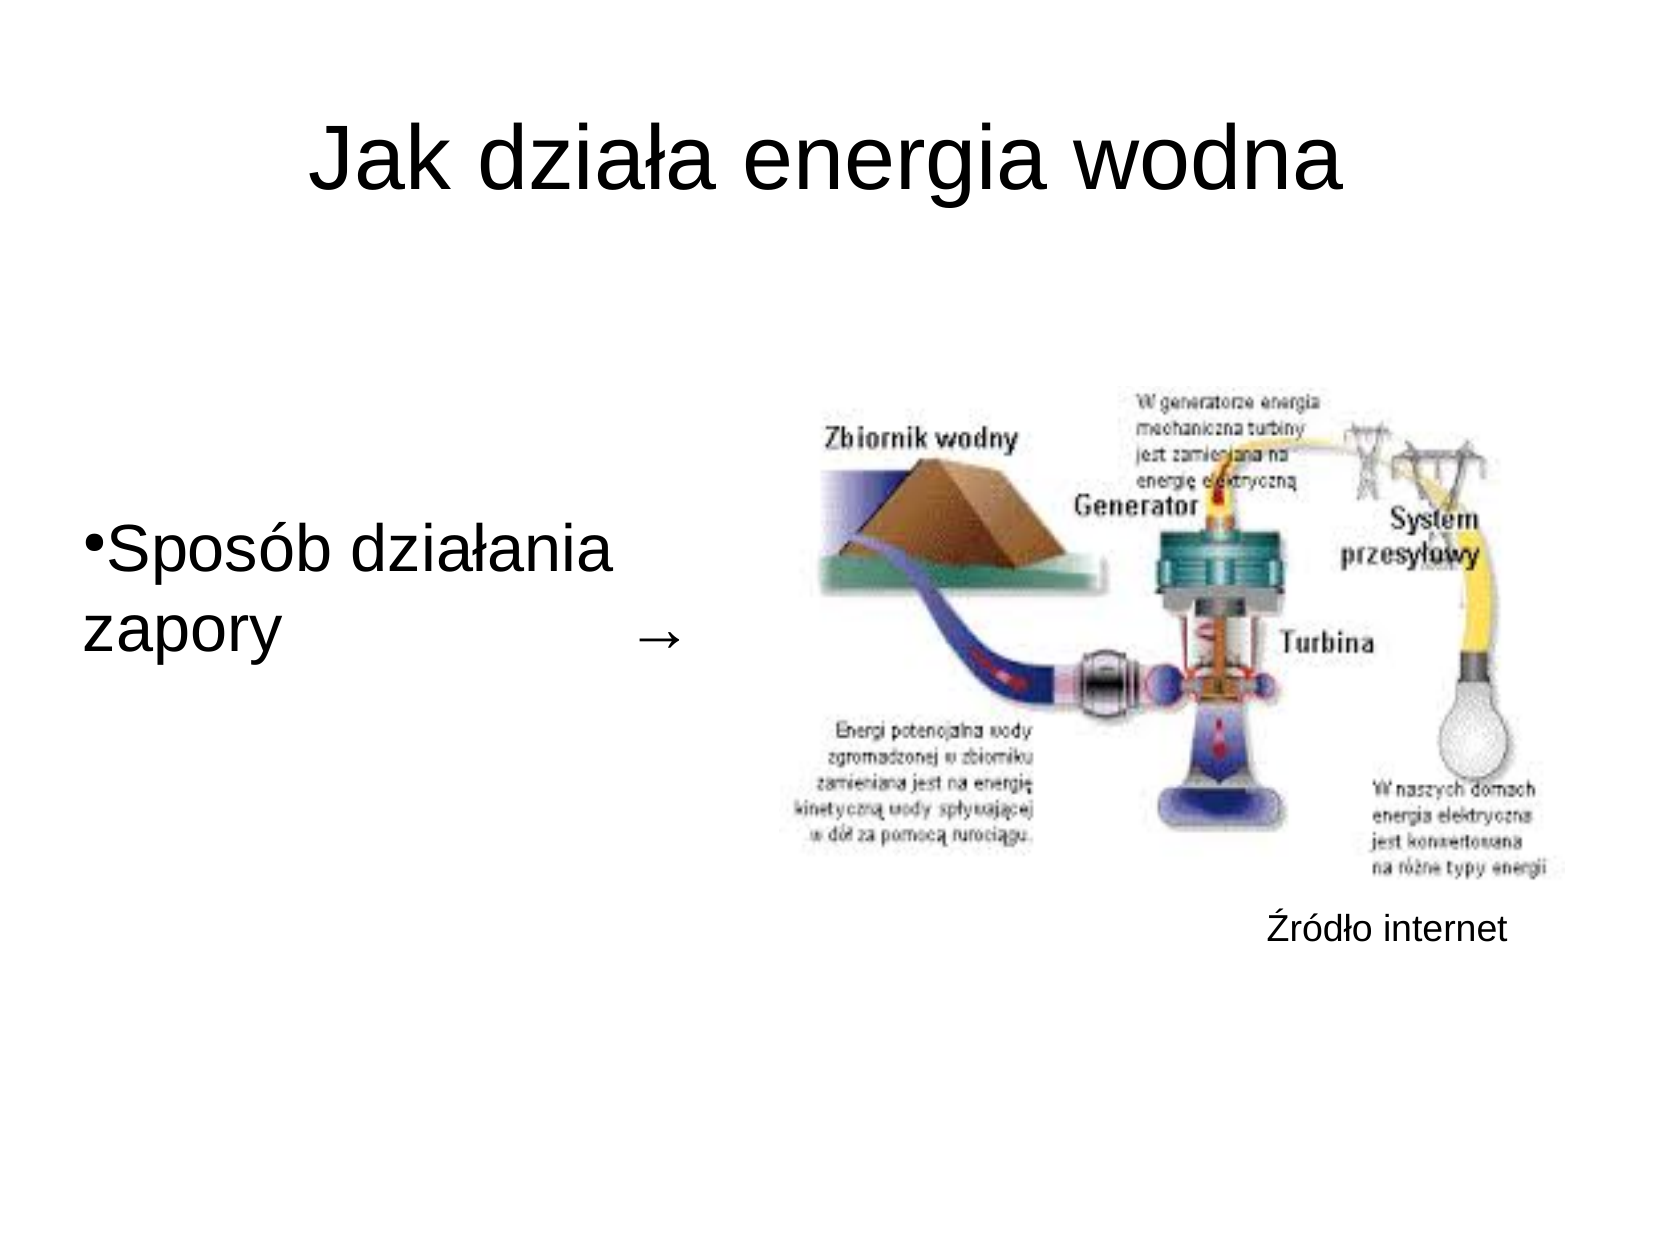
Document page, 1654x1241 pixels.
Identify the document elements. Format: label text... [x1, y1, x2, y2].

title Jak działa energia wodna [82, 49, 1571, 257]
picture [779, 386, 1565, 886]
list Sposób działania zapory → [82, 504, 809, 1241]
text_box Źródło internet [1251, 899, 1523, 957]
